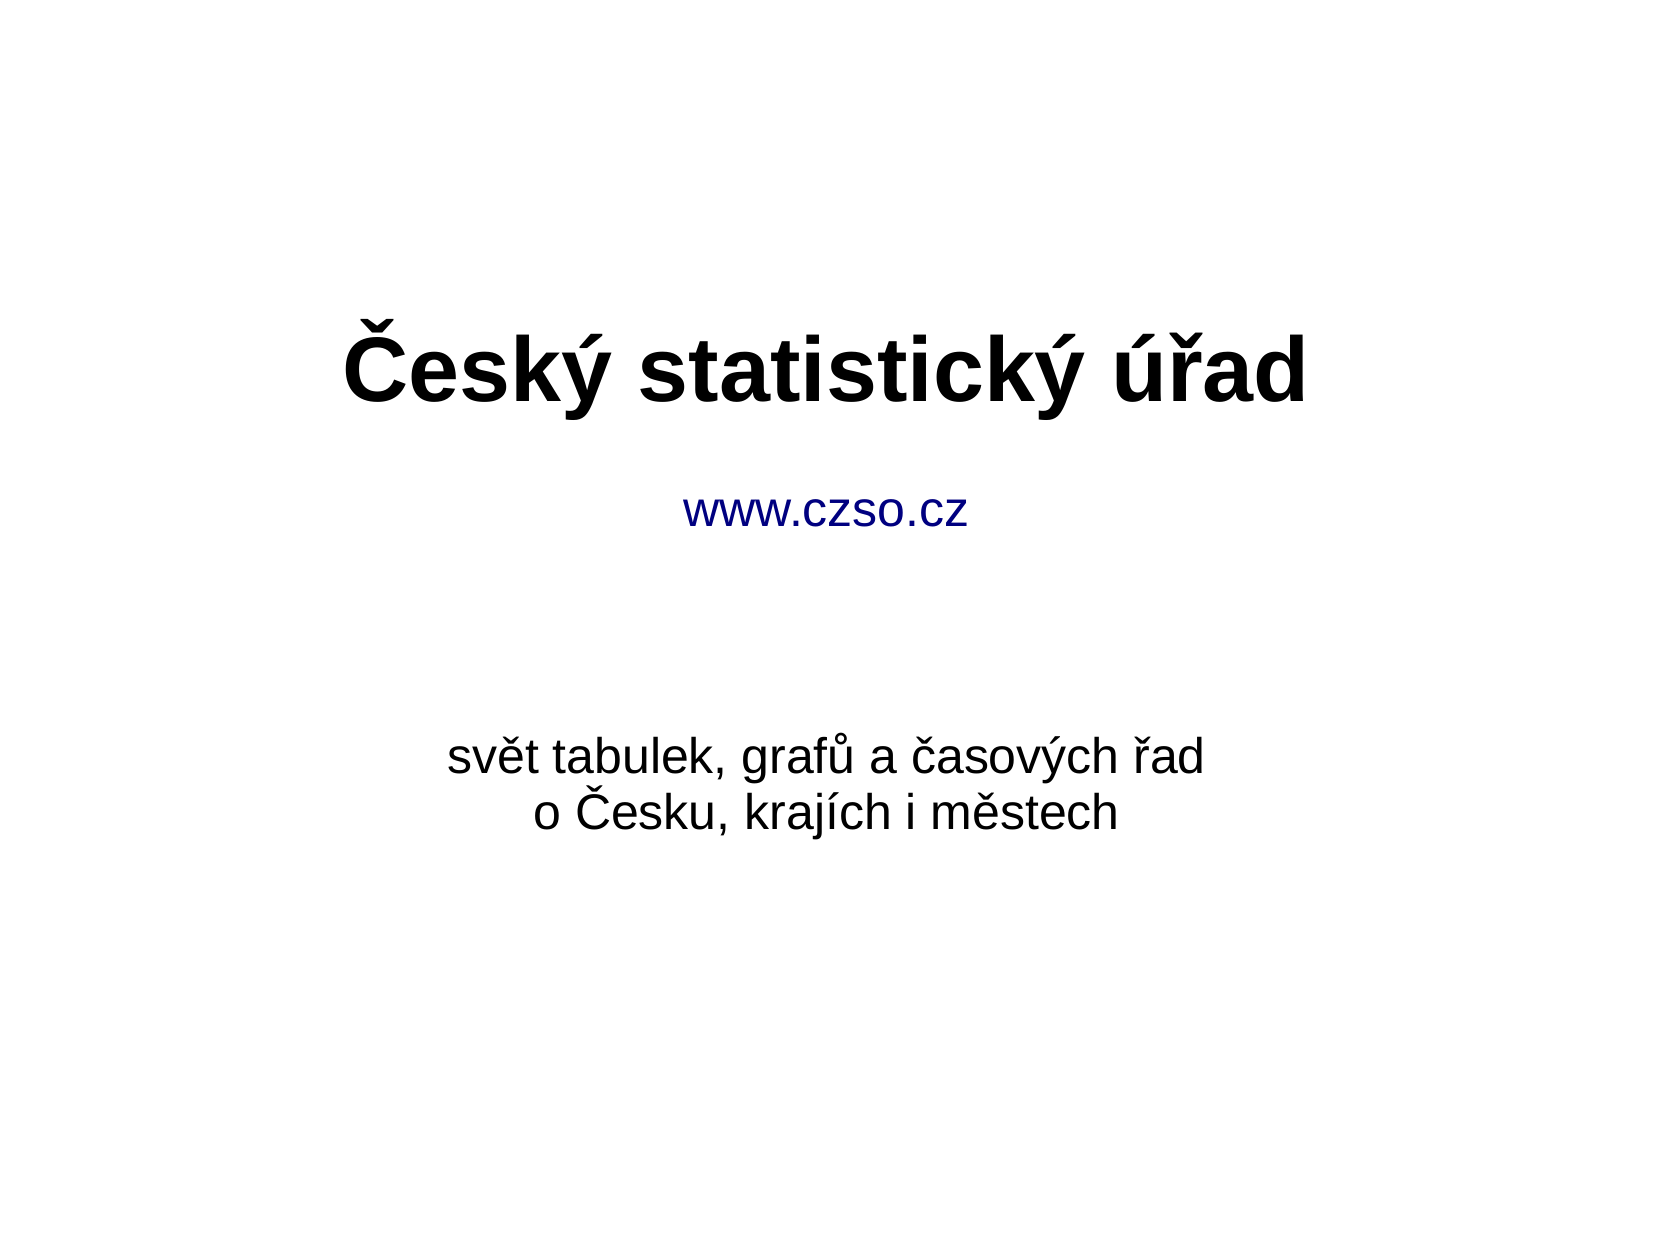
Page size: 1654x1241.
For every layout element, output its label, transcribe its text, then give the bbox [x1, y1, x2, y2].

subtitle Český statistický úřad www.czso.cz svět tabulek, grafů a časových řad o Česku, krajích i městech [82, 49, 1571, 1109]
